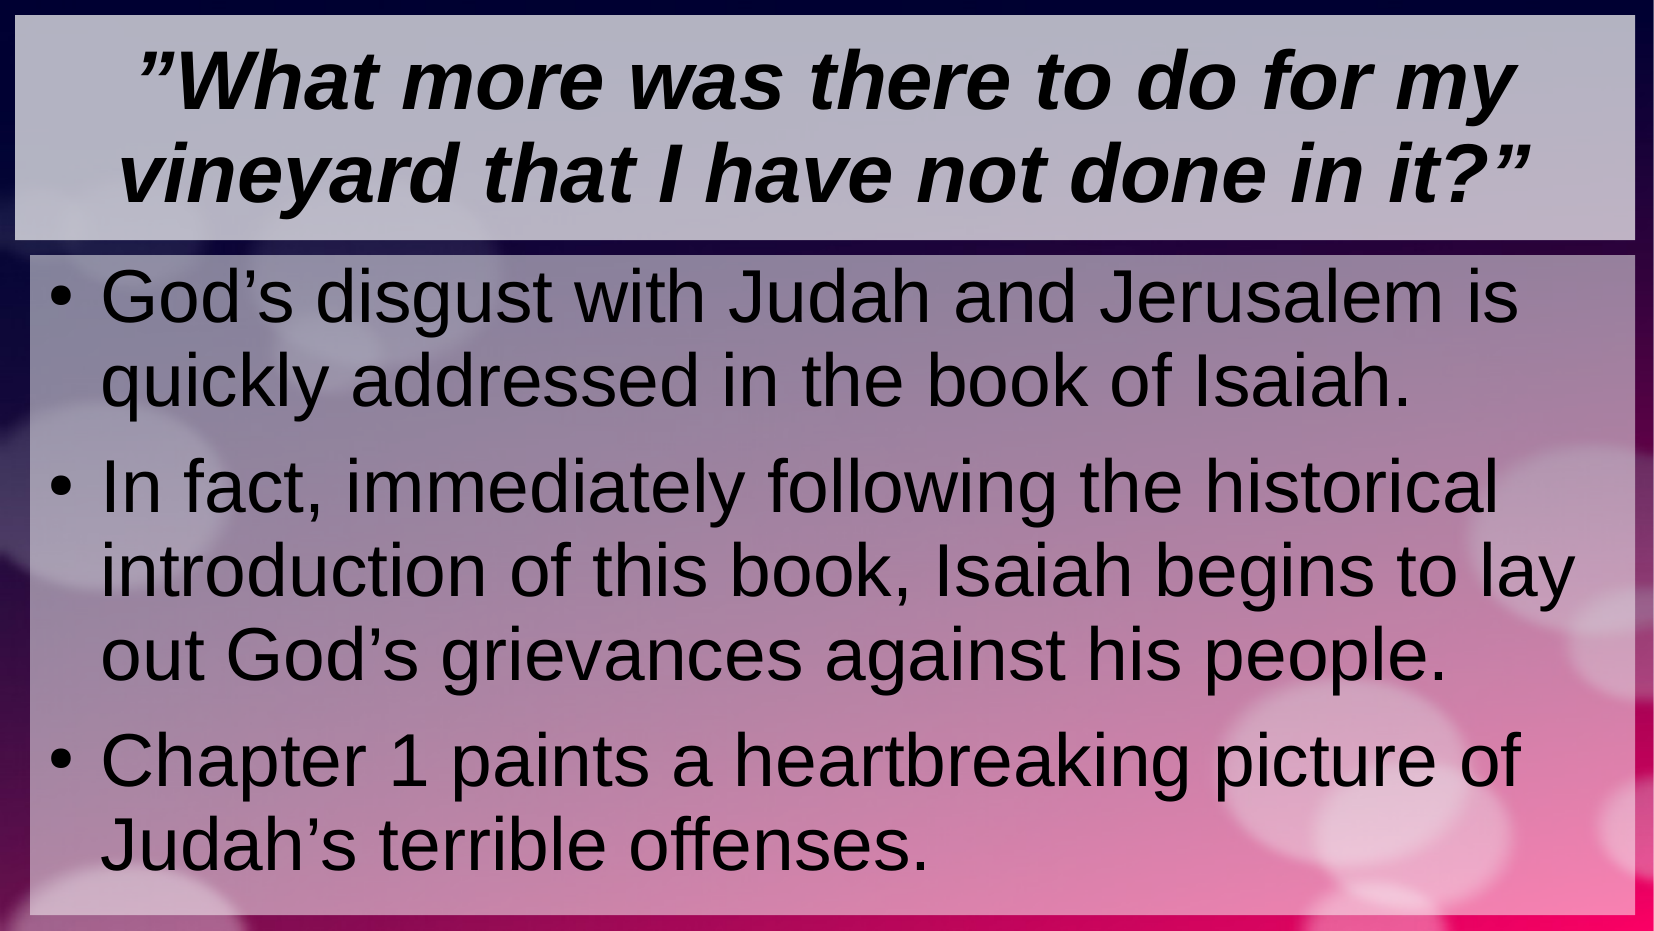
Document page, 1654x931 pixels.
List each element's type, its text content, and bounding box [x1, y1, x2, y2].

list God’s disgust with Judah and Jerusalem is quickly addressed in the book of Isaiah. In fact, immediately following the historical introduction of this book, Isaiah begins to lay out God’s grievances against his people. Chapter 1 paints a heartbreaking picture of Judah’s terrible offenses. [30, 255, 1636, 916]
picture [0, 0, 1654, 931]
title ”What more was there to do for my vineyard that I have not done in it?” [15, 15, 1636, 241]
